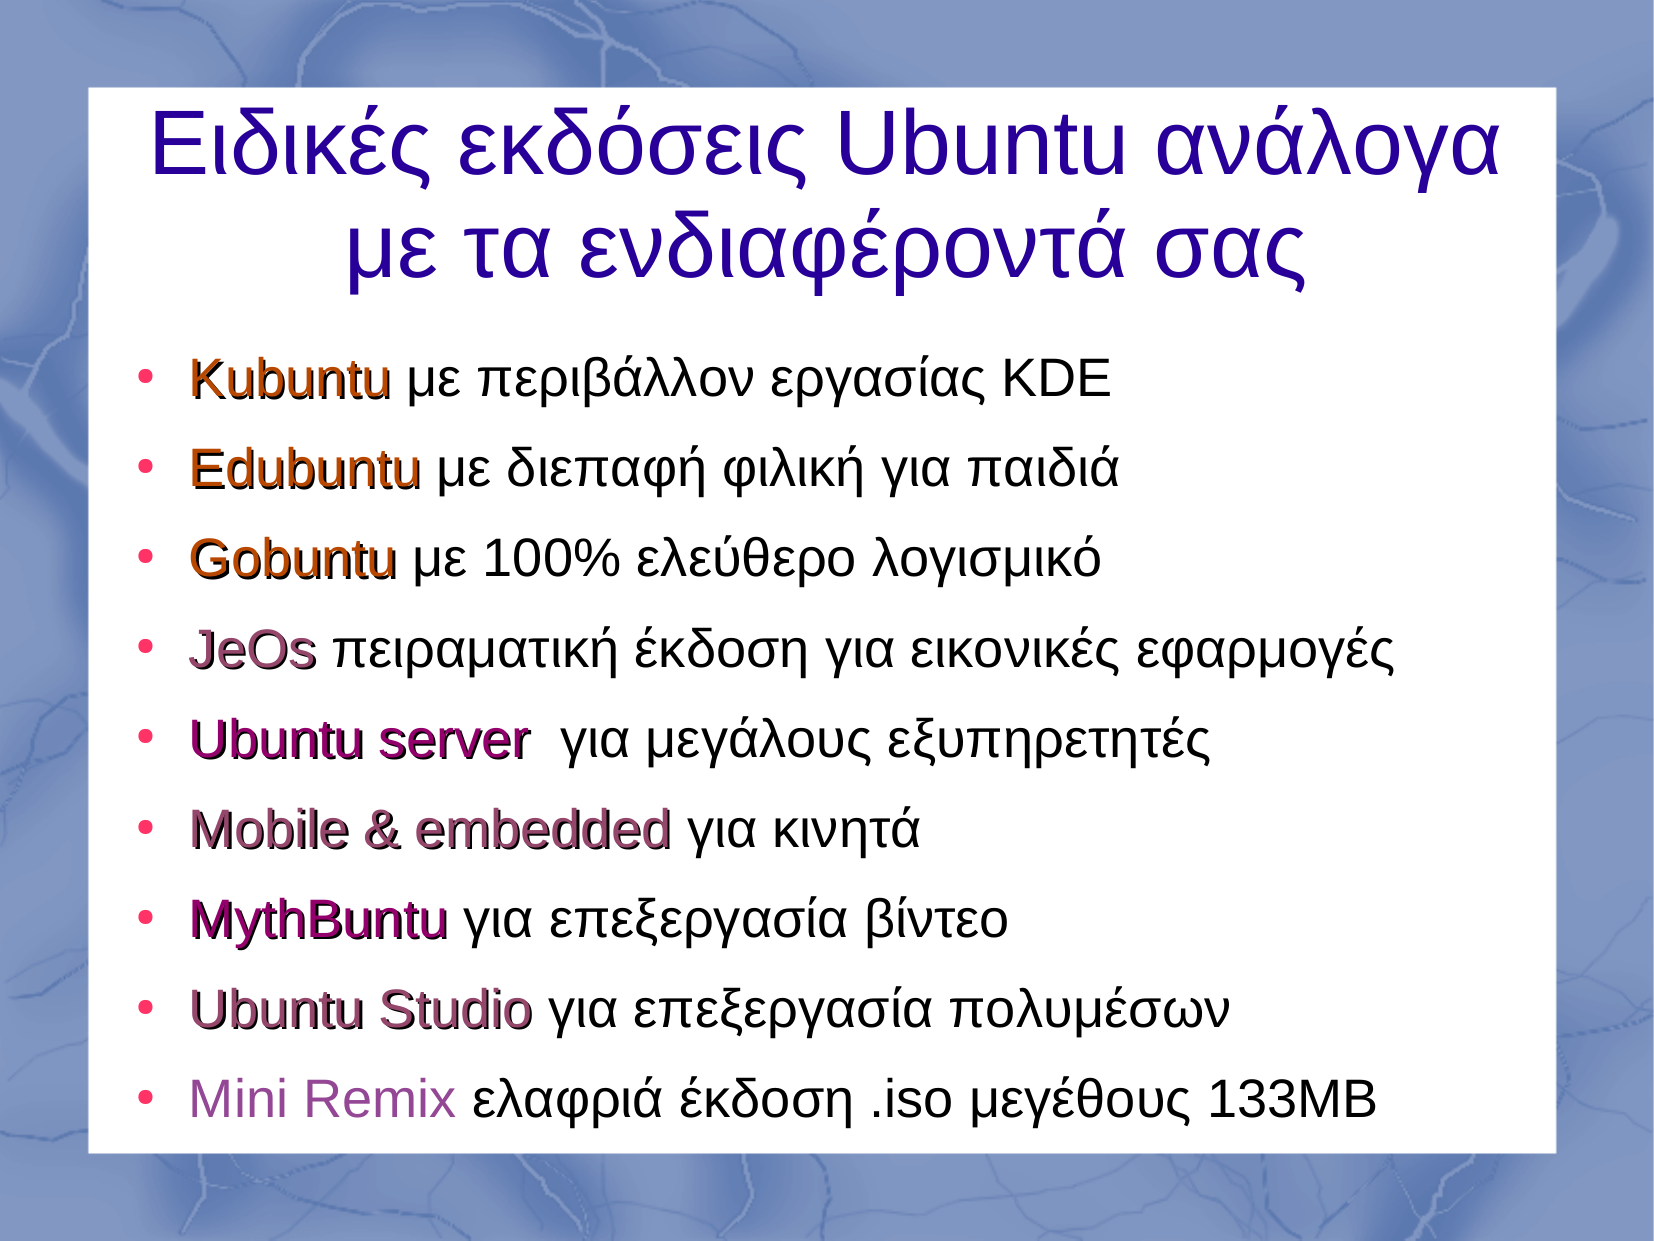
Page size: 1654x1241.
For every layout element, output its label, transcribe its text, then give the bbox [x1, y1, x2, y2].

picture [0, 0, 1654, 1241]
title Ειδικές εκδόσεις Ubuntu ανάλογα με τα ενδιαφέροντά σας [118, 91, 1536, 297]
list Kubuntu με περιβάλλον εργασίας KDE Edubuntu με διεπαφή φιλική για παιδιά Gobuntu με 100% ελεύθερο λογισμικό JeOs πειραματική έκδοση για εικονικές εφαρμογές Ubuntu server για μεγάλους εξυπηρετητές Mobile & embedded για κινητά MythBuntu για επεξεργασία βίντεο Ubuntu Studio για επεξεργασία πολυμέσων Mini Remix ελαφριά έκδοση .iso μεγέθους 133MB [118, 347, 1477, 1129]
